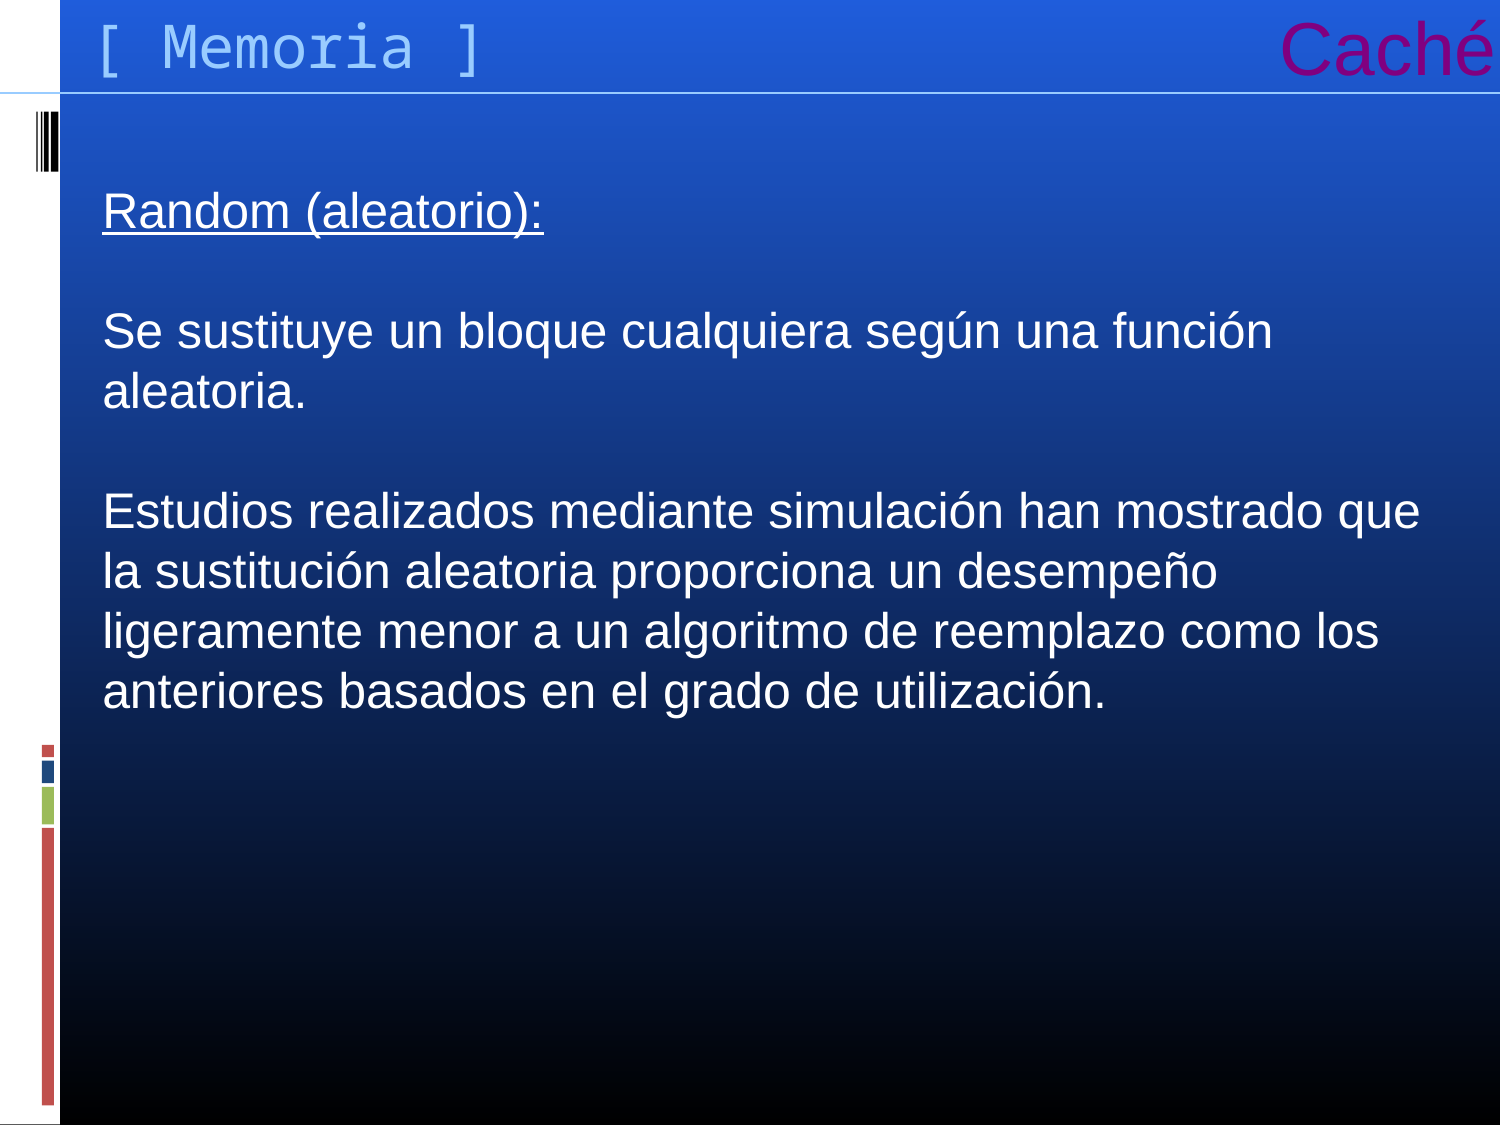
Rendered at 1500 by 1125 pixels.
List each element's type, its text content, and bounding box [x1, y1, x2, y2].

title [ Memoria ] [0, 0, 388, 88]
text_box Caché [388, 0, 1497, 91]
text_box Random (aleatorio): Se sustituye un bloque cualquiera según una función aleatoria. Estudios realizados mediante simulación han mostrado que la sustitución aleatoria proporciona un desempeño ligeramente menor a un algoritmo de reemplazo como los anteriores basados en el grado de utilización. [87, 171, 1459, 727]
